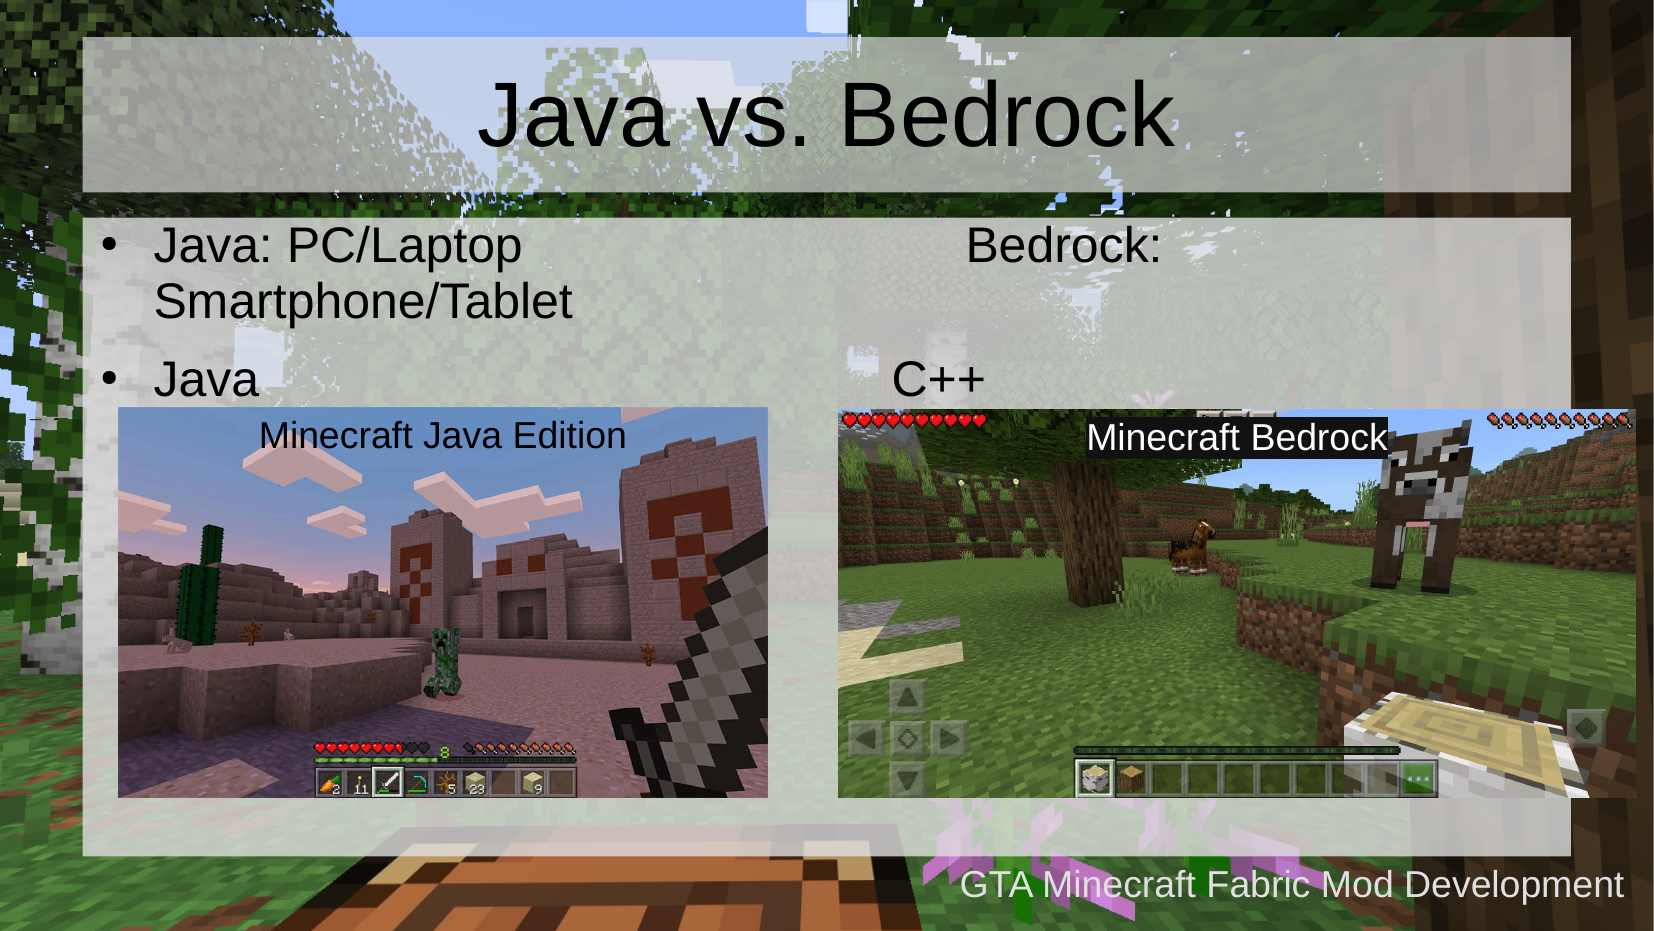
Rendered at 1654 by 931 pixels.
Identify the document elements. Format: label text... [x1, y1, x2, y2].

picture [0, 0, 1654, 931]
title Java vs. Bedrock [82, 37, 1571, 193]
list Java: PC/Laptop Bedrock: Smartphone/Tablet Java C++ [82, 217, 1571, 857]
